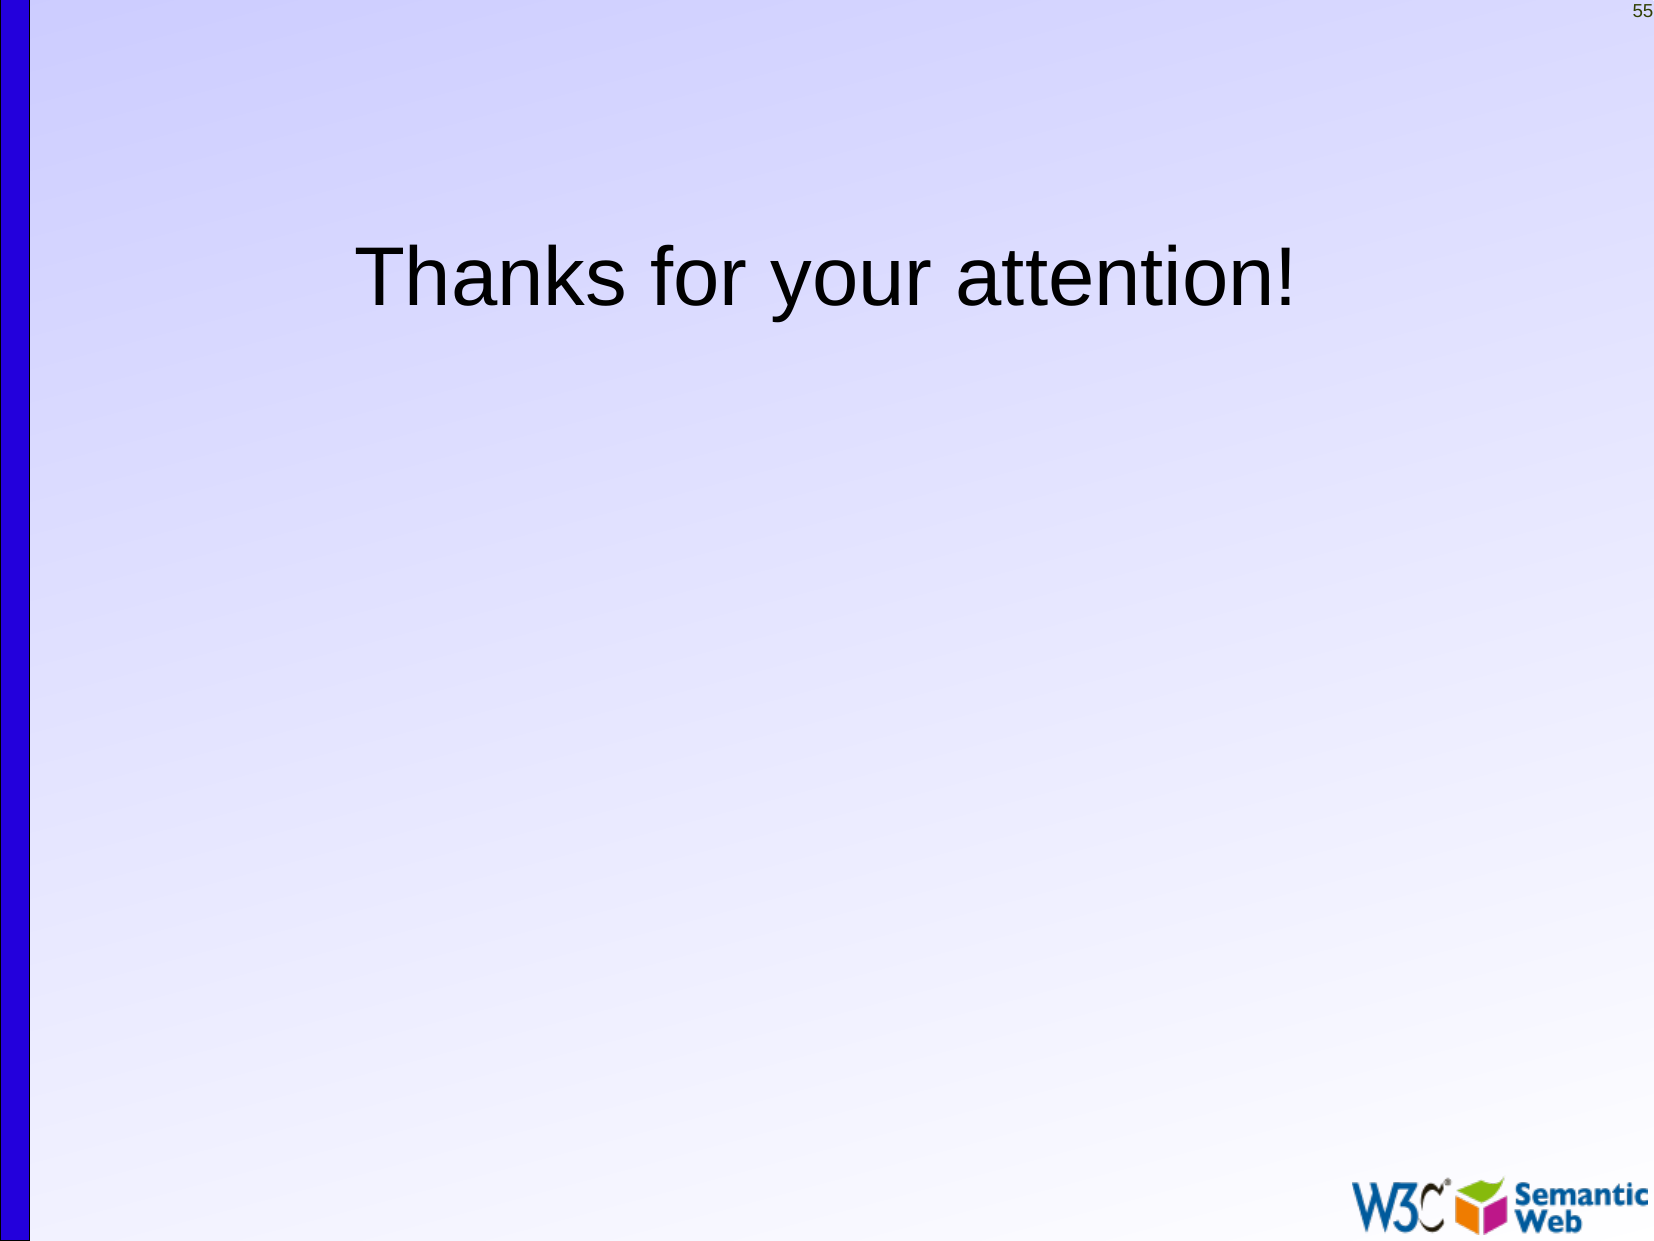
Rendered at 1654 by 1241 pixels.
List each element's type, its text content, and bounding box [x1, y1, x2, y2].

picture [1352, 1175, 1648, 1235]
subtitle Thanks for your attention! [0, 5, 1654, 1134]
